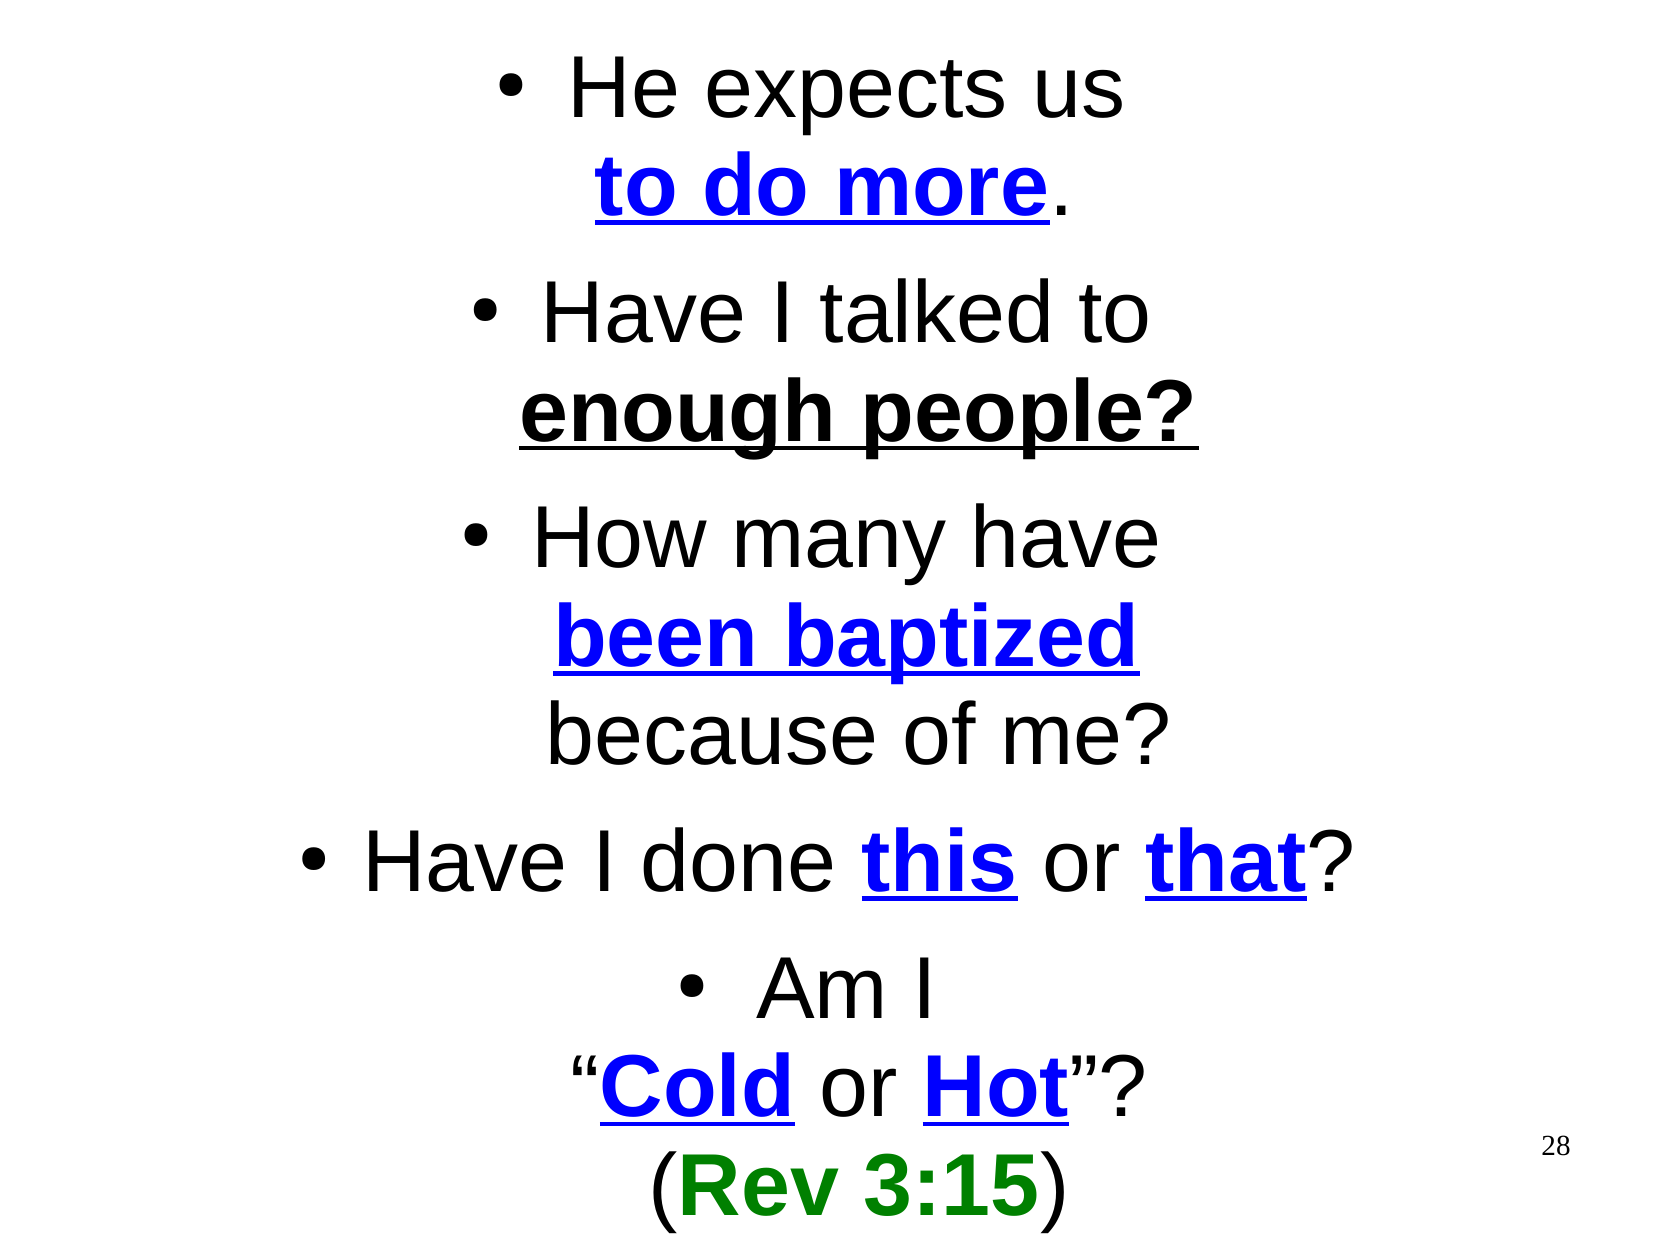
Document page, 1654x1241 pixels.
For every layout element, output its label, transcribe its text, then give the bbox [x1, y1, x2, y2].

list He expects us to do more. Have I talked to enough people? How many have been baptized because of me? Have I done this or that? Am I “Cold or Hot”? (Rev 3:15) [37, 37, 1613, 1238]
